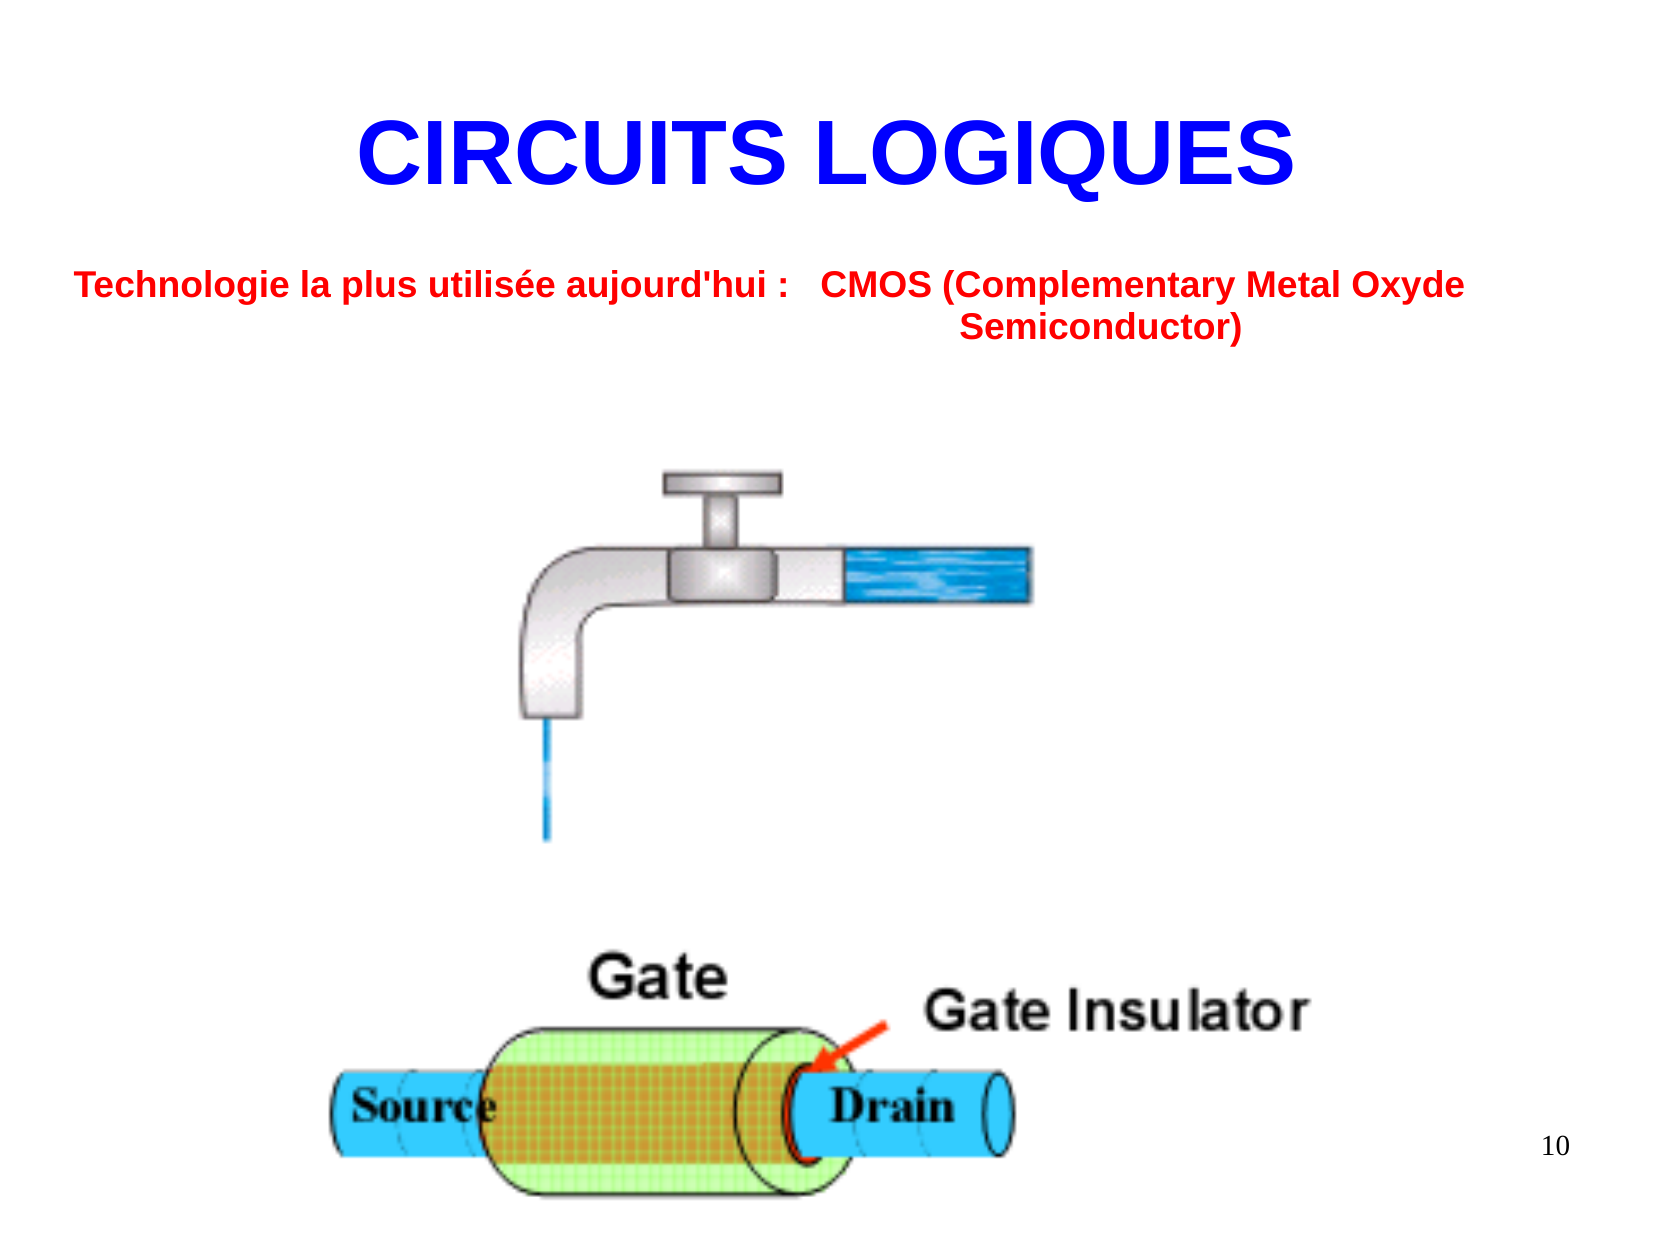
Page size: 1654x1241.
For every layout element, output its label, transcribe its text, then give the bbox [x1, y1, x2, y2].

picture [324, 944, 1329, 1211]
picture [413, 522, 1123, 886]
title CIRCUITS LOGIQUES [0, 49, 1654, 257]
text_box Technologie la plus utilisée aujourd'hui : CMOS (Complementary Metal Oxyde Semiconductor) [58, 256, 1565, 522]
